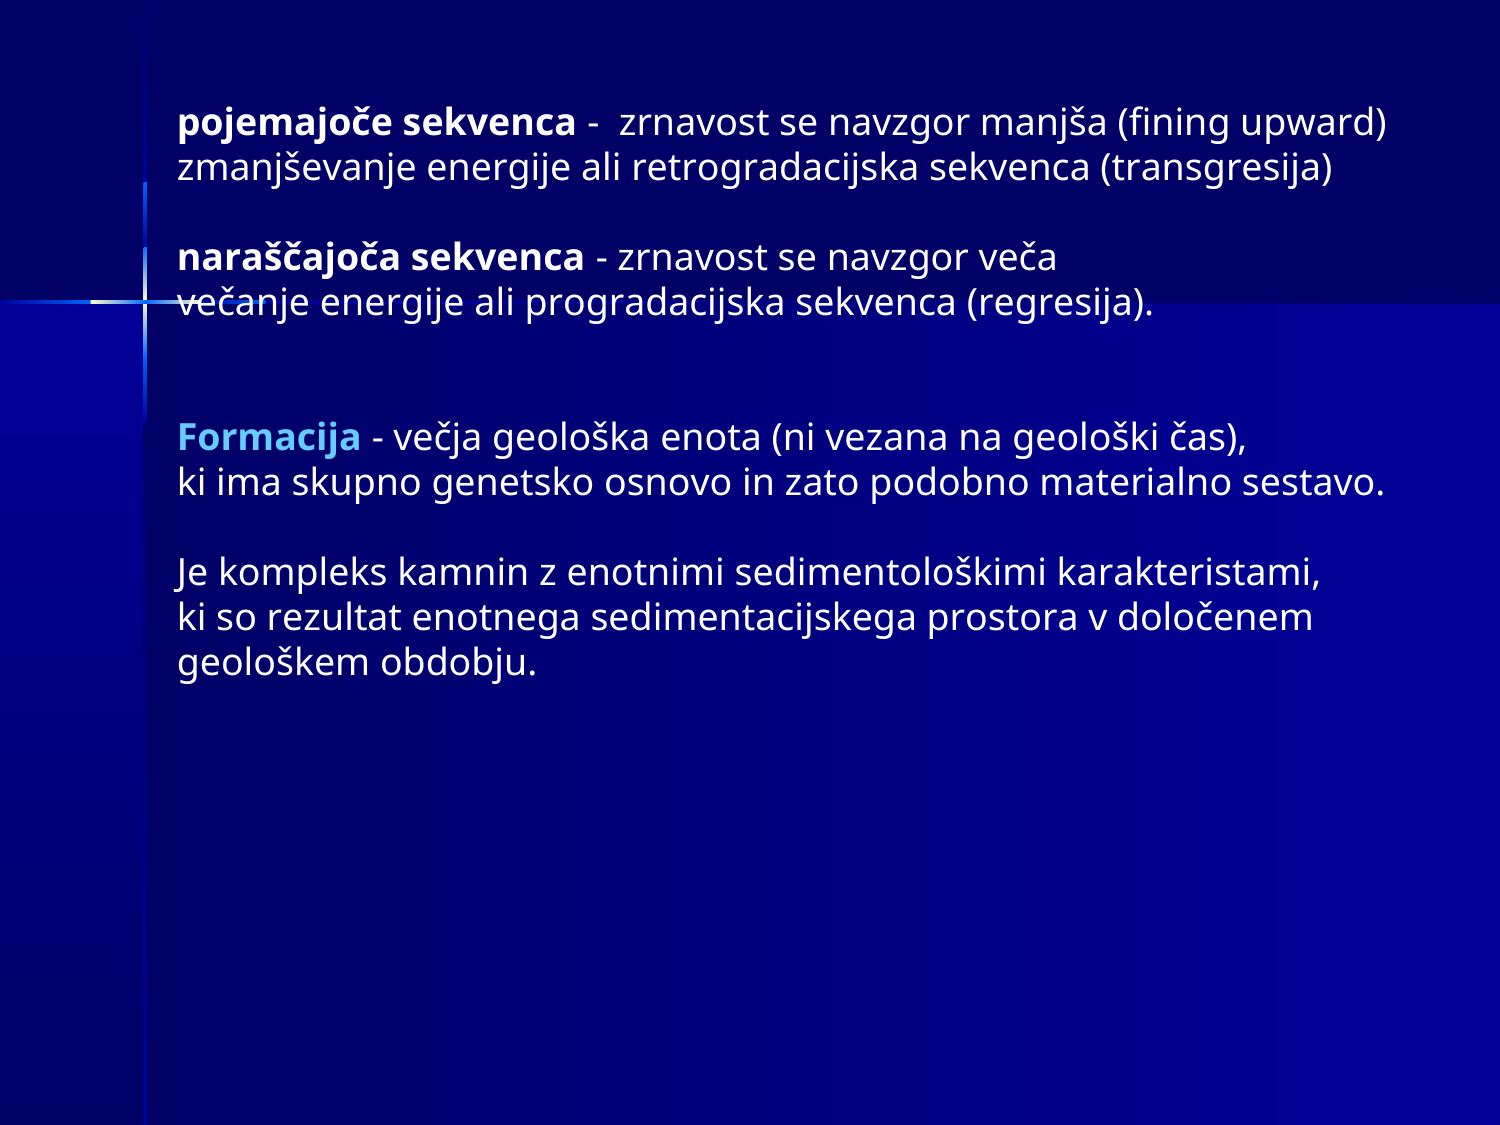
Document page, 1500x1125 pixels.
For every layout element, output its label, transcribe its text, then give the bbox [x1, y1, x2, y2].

text_box pojemajoče sekvenca - zrnavost se navzgor manjša (fining upward) zmanjševanje energije ali retrogradacijska sekvenca (transgresija) naraščajoča sekvenca - zrnavost se navzgor veča večanje energije ali progradacijska sekvenca (regresija). Formacija - večja geološka enota (ni vezana na geološki čas), ki ima skupno genetsko osnovo in zato podobno materialno sestavo. Je kompleks kamnin z enotnimi sedimentološkimi karakteristami, ki so rezultat enotnega sedimentacijskega prostora v določenem geološkem obdobju. [162, 45, 1422, 691]
